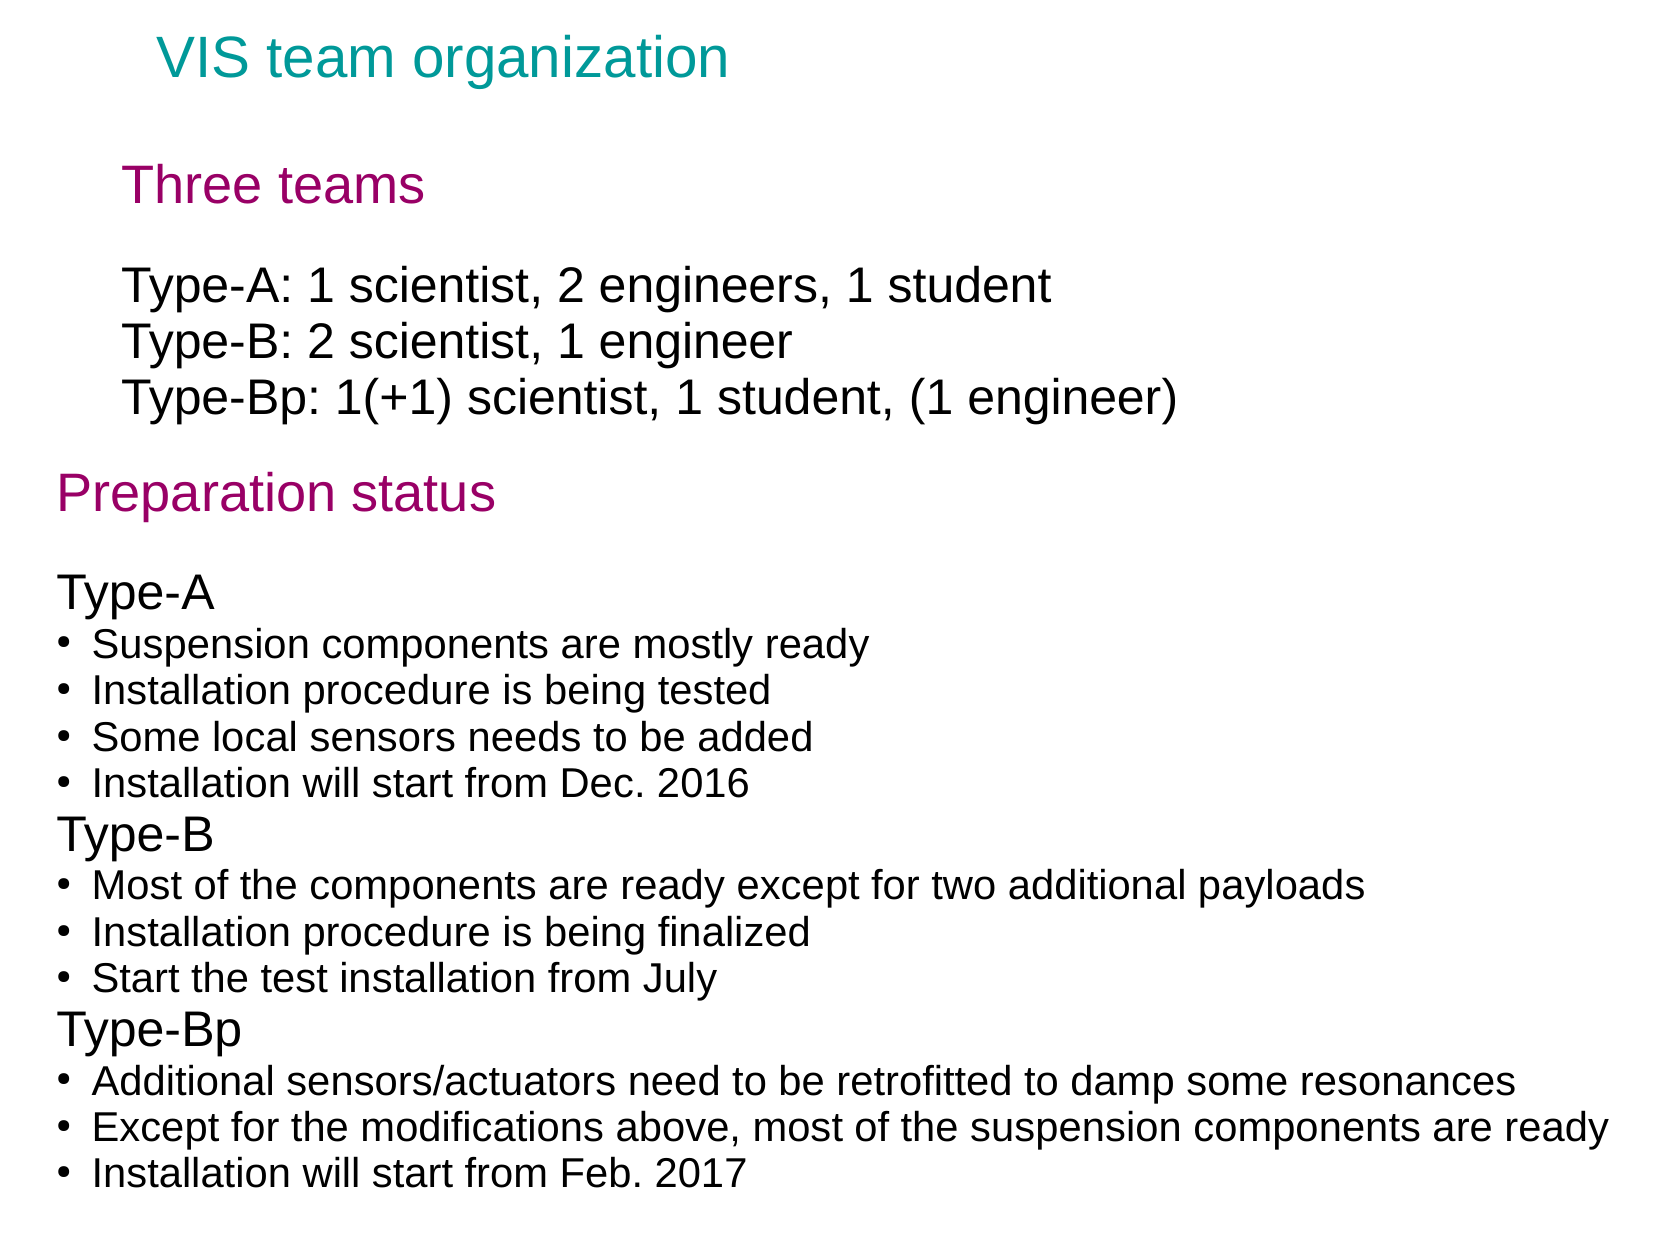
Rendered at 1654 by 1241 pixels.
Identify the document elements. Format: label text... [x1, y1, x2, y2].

text_box Three teams Type-A: 1 scientist, 2 engineers, 1 student Type-B: 2 scientist, 1 engineer Type-Bp: 1(+1) scientist, 1 student, (1 engineer) [106, 147, 1194, 433]
text_box Preparation status Type-A Suspension components are mostly ready Installation procedure is being tested Some local sensors needs to be added Installation will start from Dec. 2016 Type-B Most of the components are ready except for two additional payloads Installation procedure is being finalized Start the test installation from July Type-Bp Additional sensors/actuators need to be retrofitted to damp some resonances Except for the modifications above, most of the suspension components are ready Installation will start from Feb. 2017 [41, 454, 1625, 1208]
text_box VIS team organization [141, 17, 746, 98]
